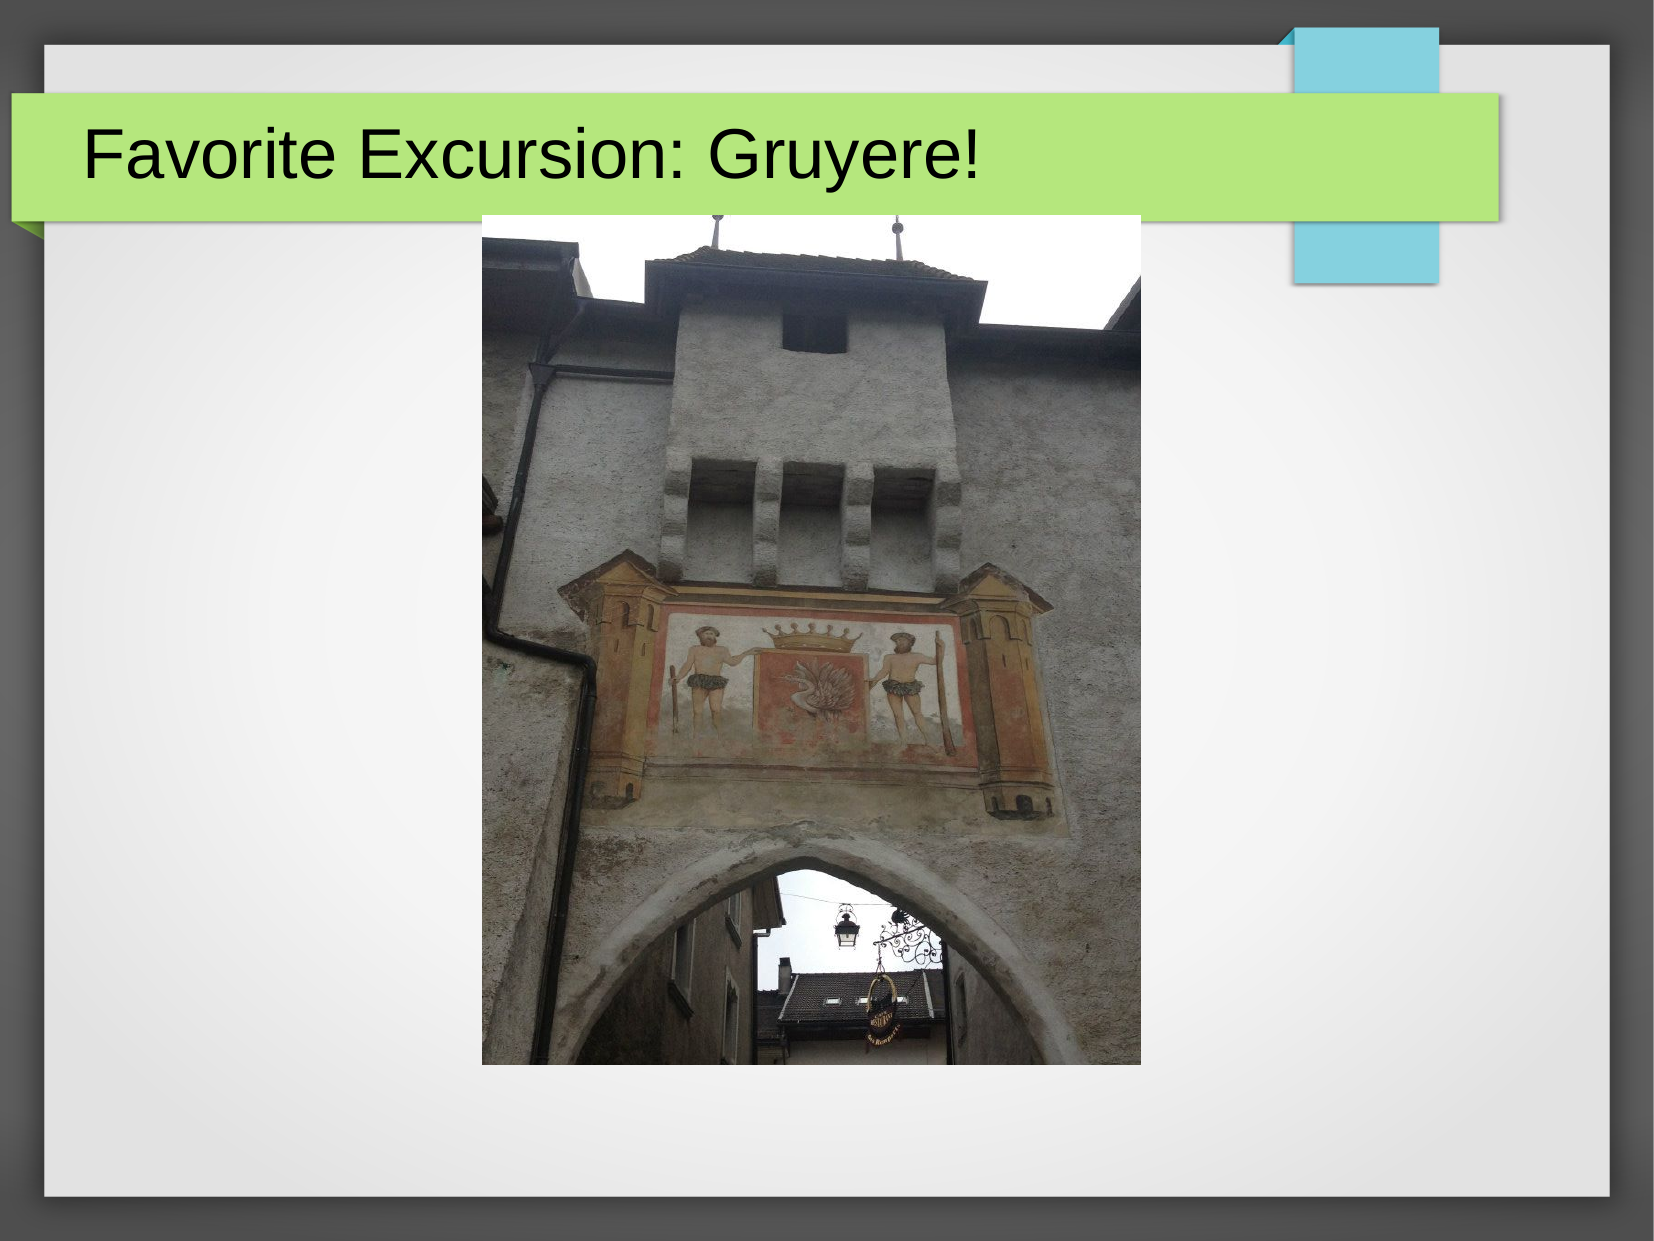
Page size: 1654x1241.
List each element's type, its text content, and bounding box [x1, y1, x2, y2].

title Favorite Excursion: Gruyere! [82, 94, 1264, 213]
picture [0, 0, 1654, 1241]
